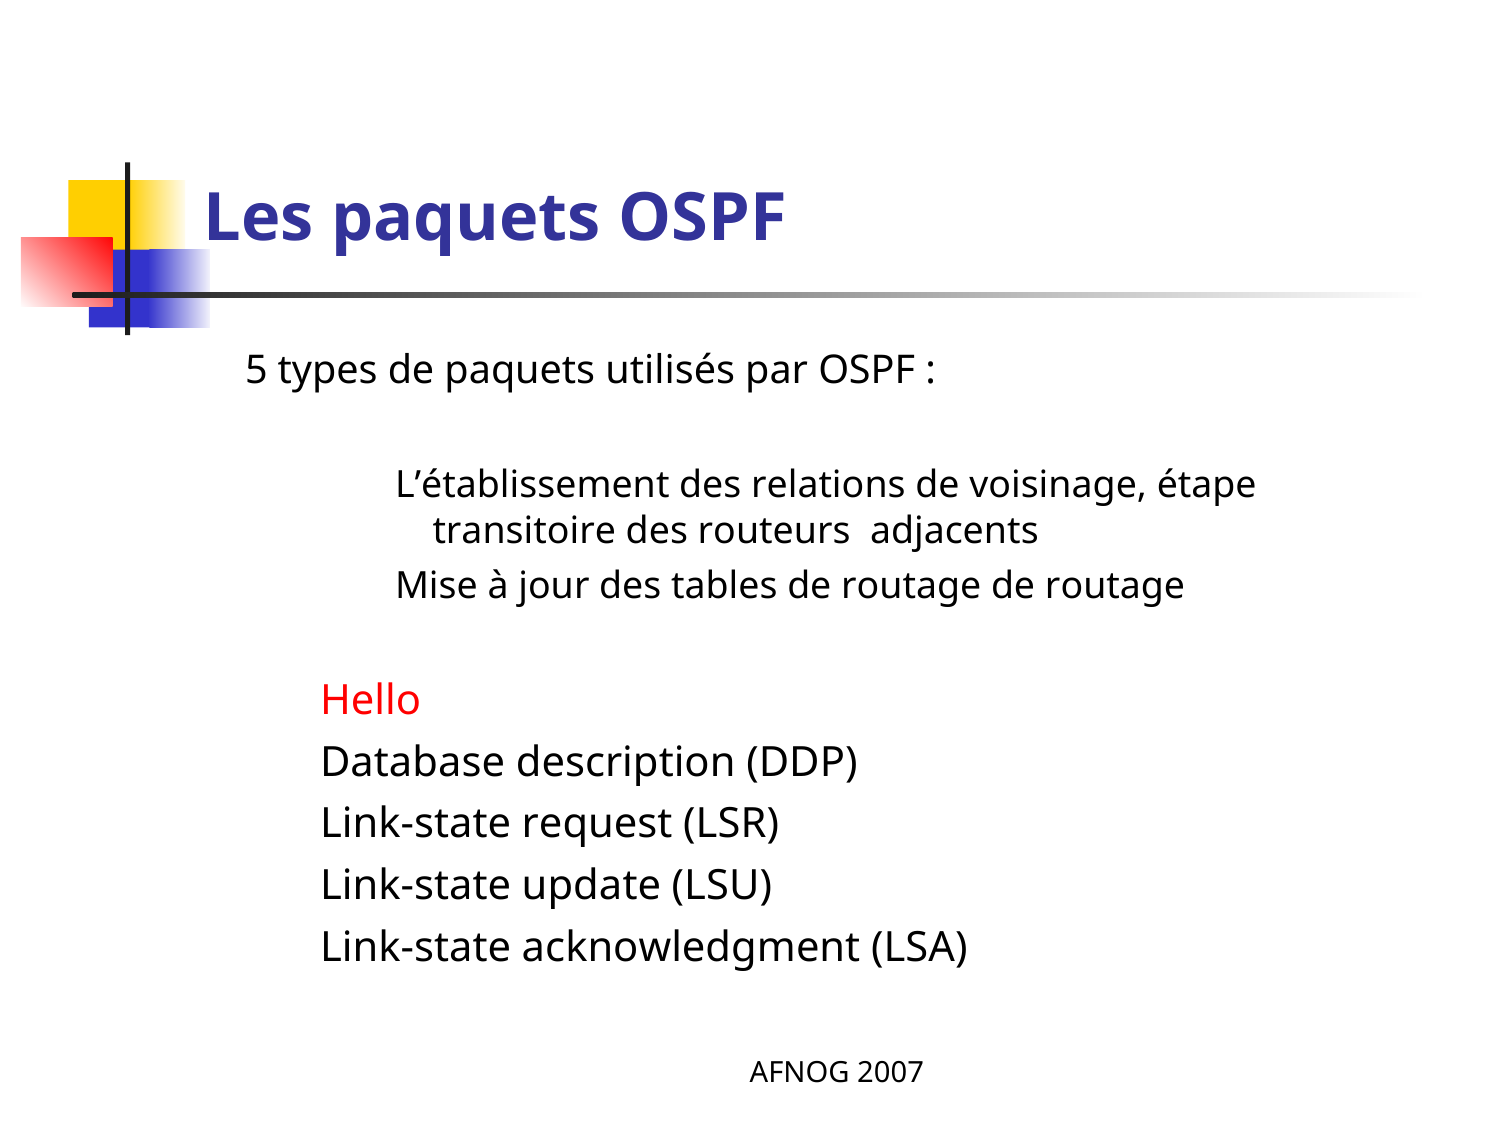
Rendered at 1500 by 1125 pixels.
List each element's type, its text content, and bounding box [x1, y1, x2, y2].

list 5 types de paquets utilisés par OSPF : L’établissement des relations de voisinage, étape transitoire des routeurs adjacents Mise à jour des tables de routage de routage Hello Database description (DDP) Link-state request (LSR) Link-state update (LSU) Link-state acknowledgment (LSA) [230, 337, 1389, 1047]
title Les paquets OSPF [188, 35, 1468, 276]
